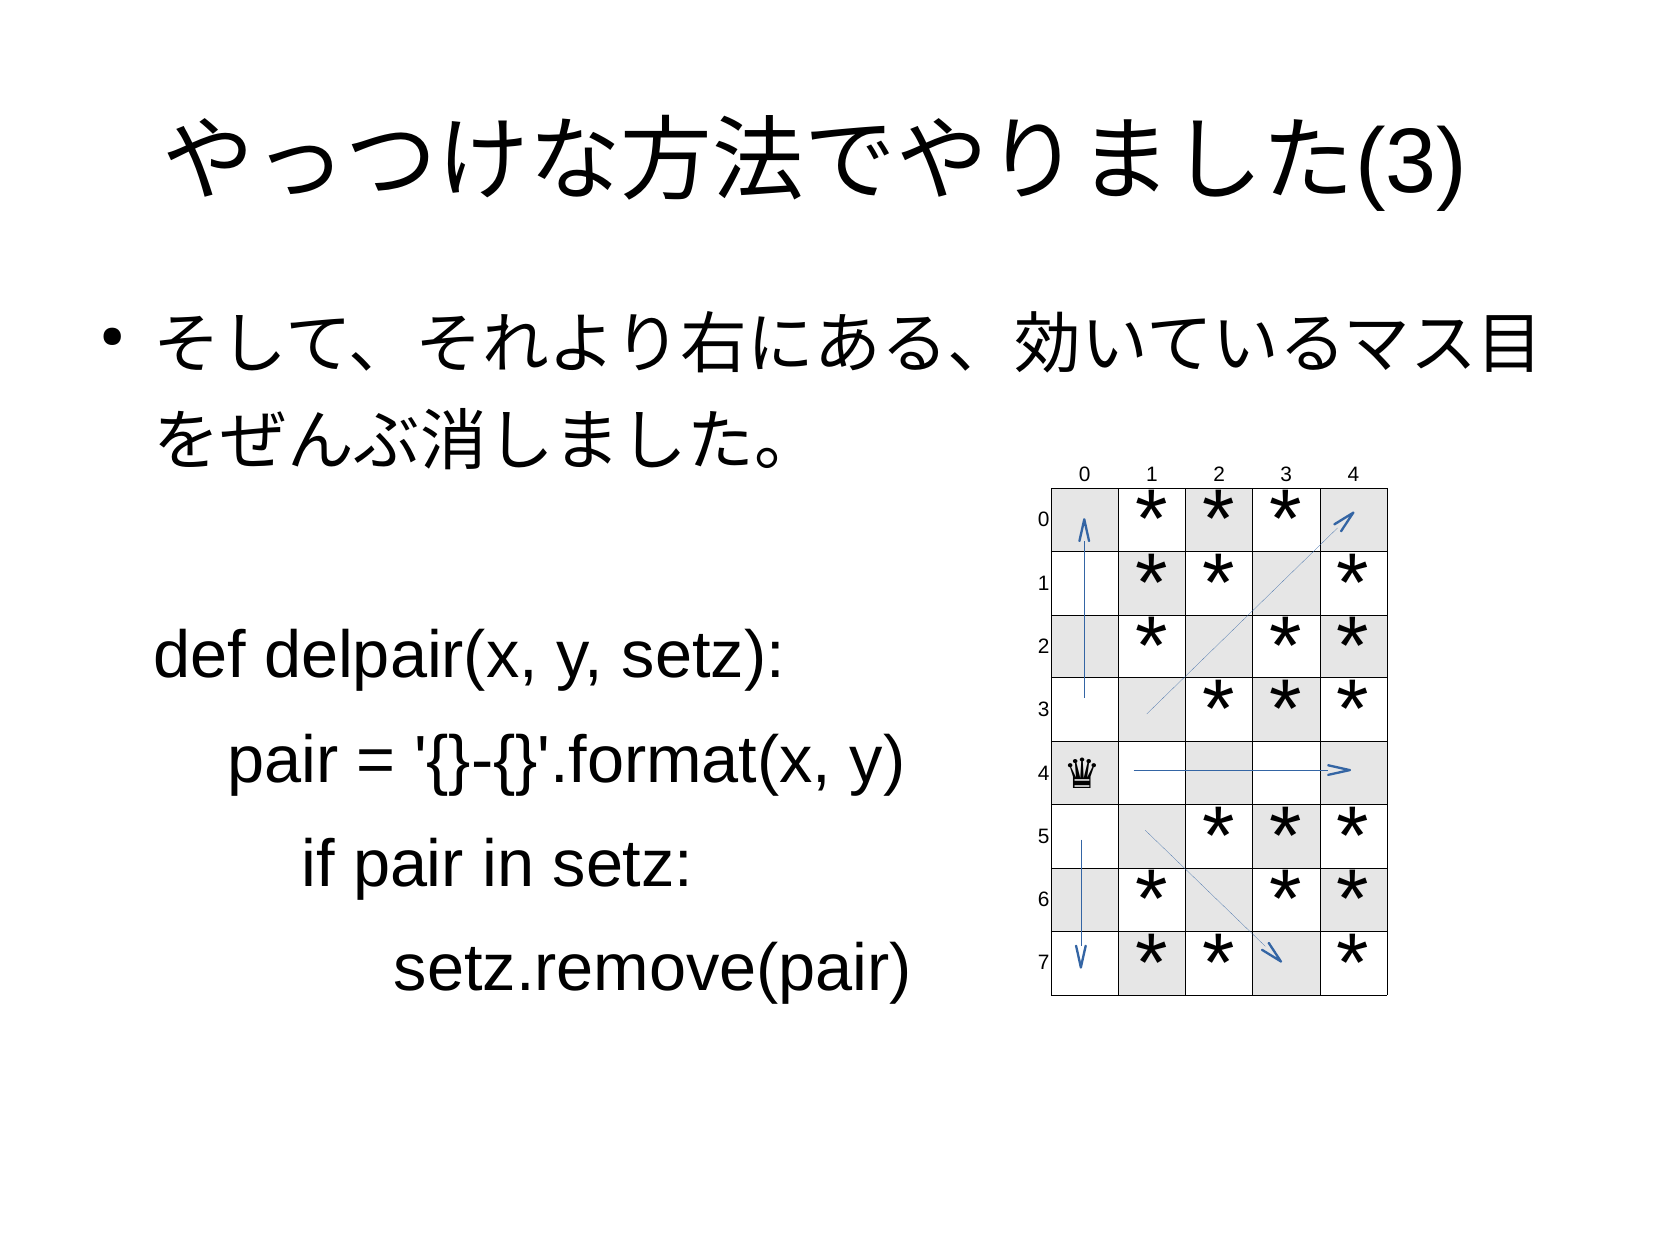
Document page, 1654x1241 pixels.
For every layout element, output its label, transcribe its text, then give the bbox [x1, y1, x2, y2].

list そして、それより右にある、効いているマス目をぜんぶ消しました。 def delpair(x, y, setz): pair = '{}-{}'.format(x, y) if pair in setz: setz.remove(pair) [82, 290, 1571, 1010]
picture [983, 424, 1389, 998]
title やっつけな方法でやりました(3) [82, 49, 1571, 257]
